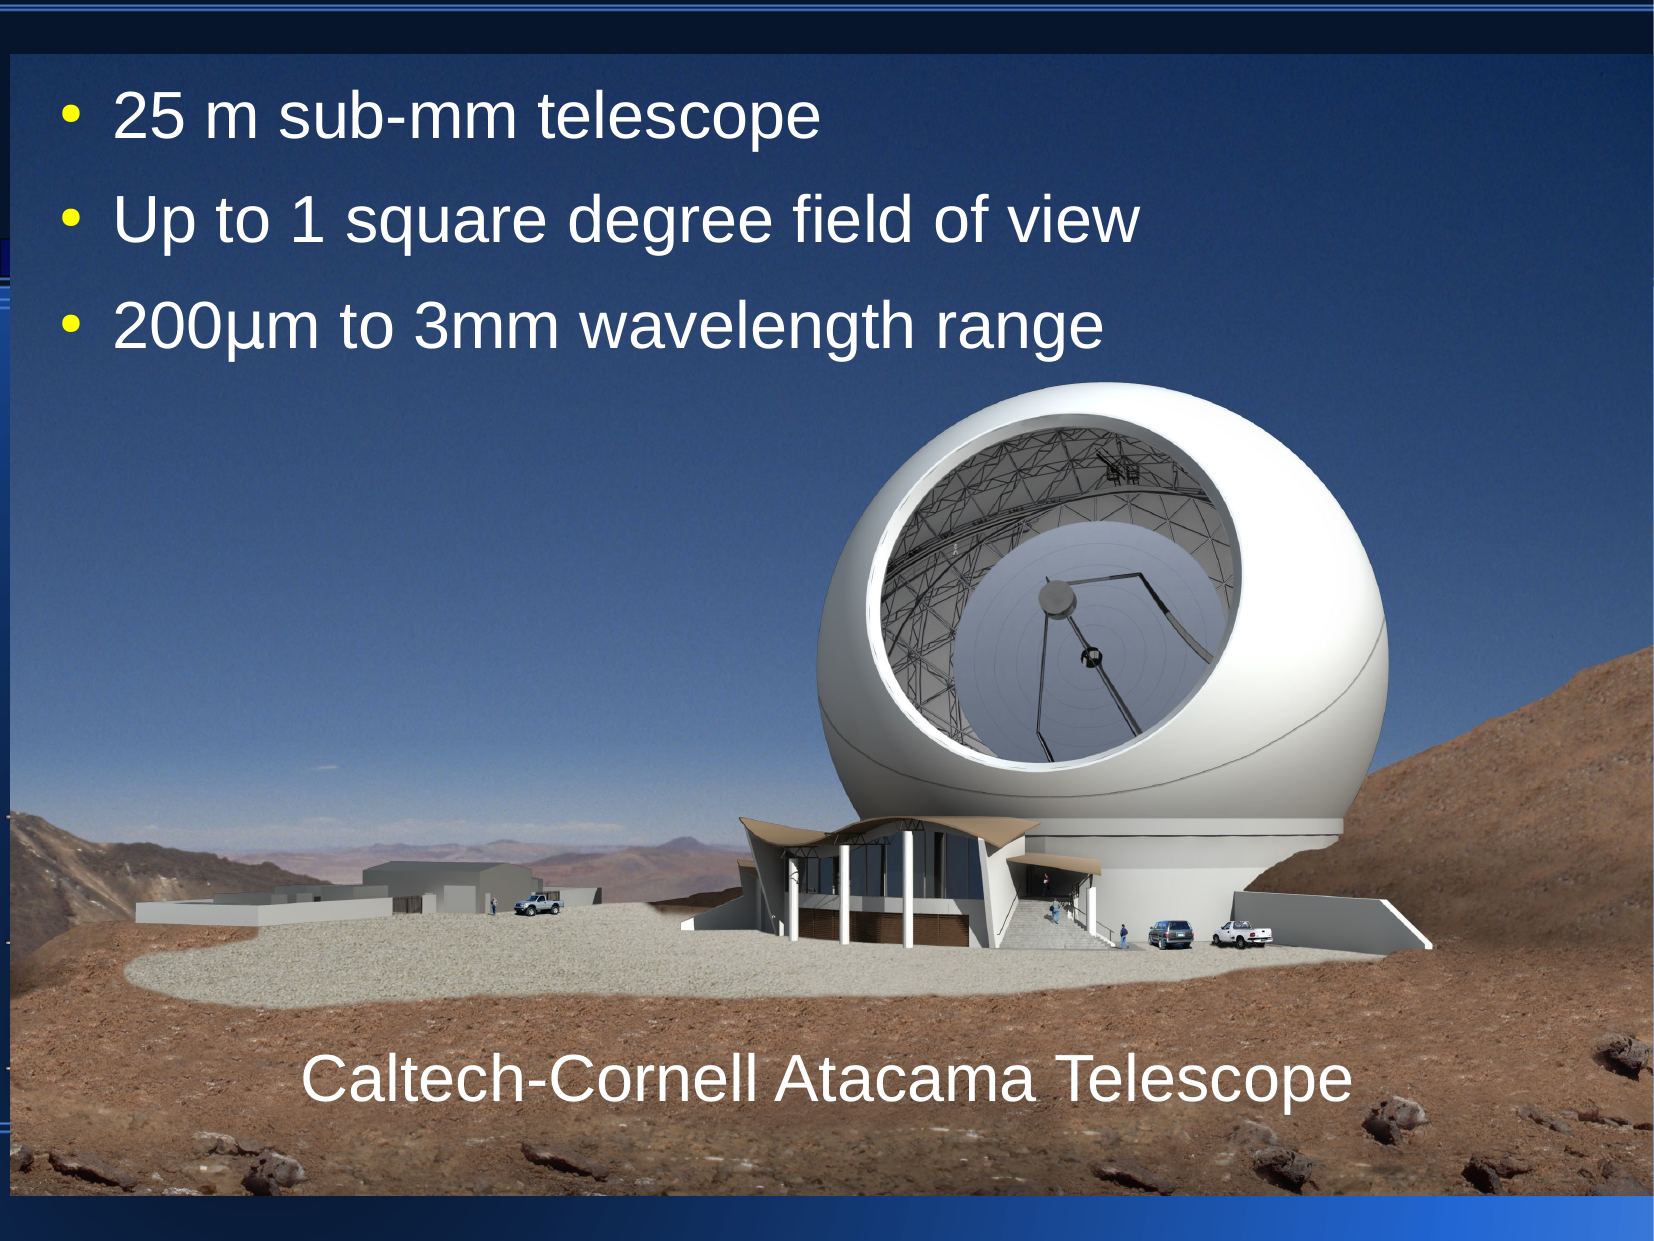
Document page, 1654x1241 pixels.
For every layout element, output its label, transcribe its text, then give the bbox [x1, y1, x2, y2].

list 25 m sub-mm telescope Up to 1 square degree field of view 200μm to 3mm wavelength range [23, 77, 1201, 376]
picture [0, 0, 1654, 1241]
text_box [0, 238, 7, 277]
title CCAT Mock Surveys [82, 49, 1571, 54]
text_box Caltech-Cornell Atacama Telescope [285, 1034, 1374, 1124]
